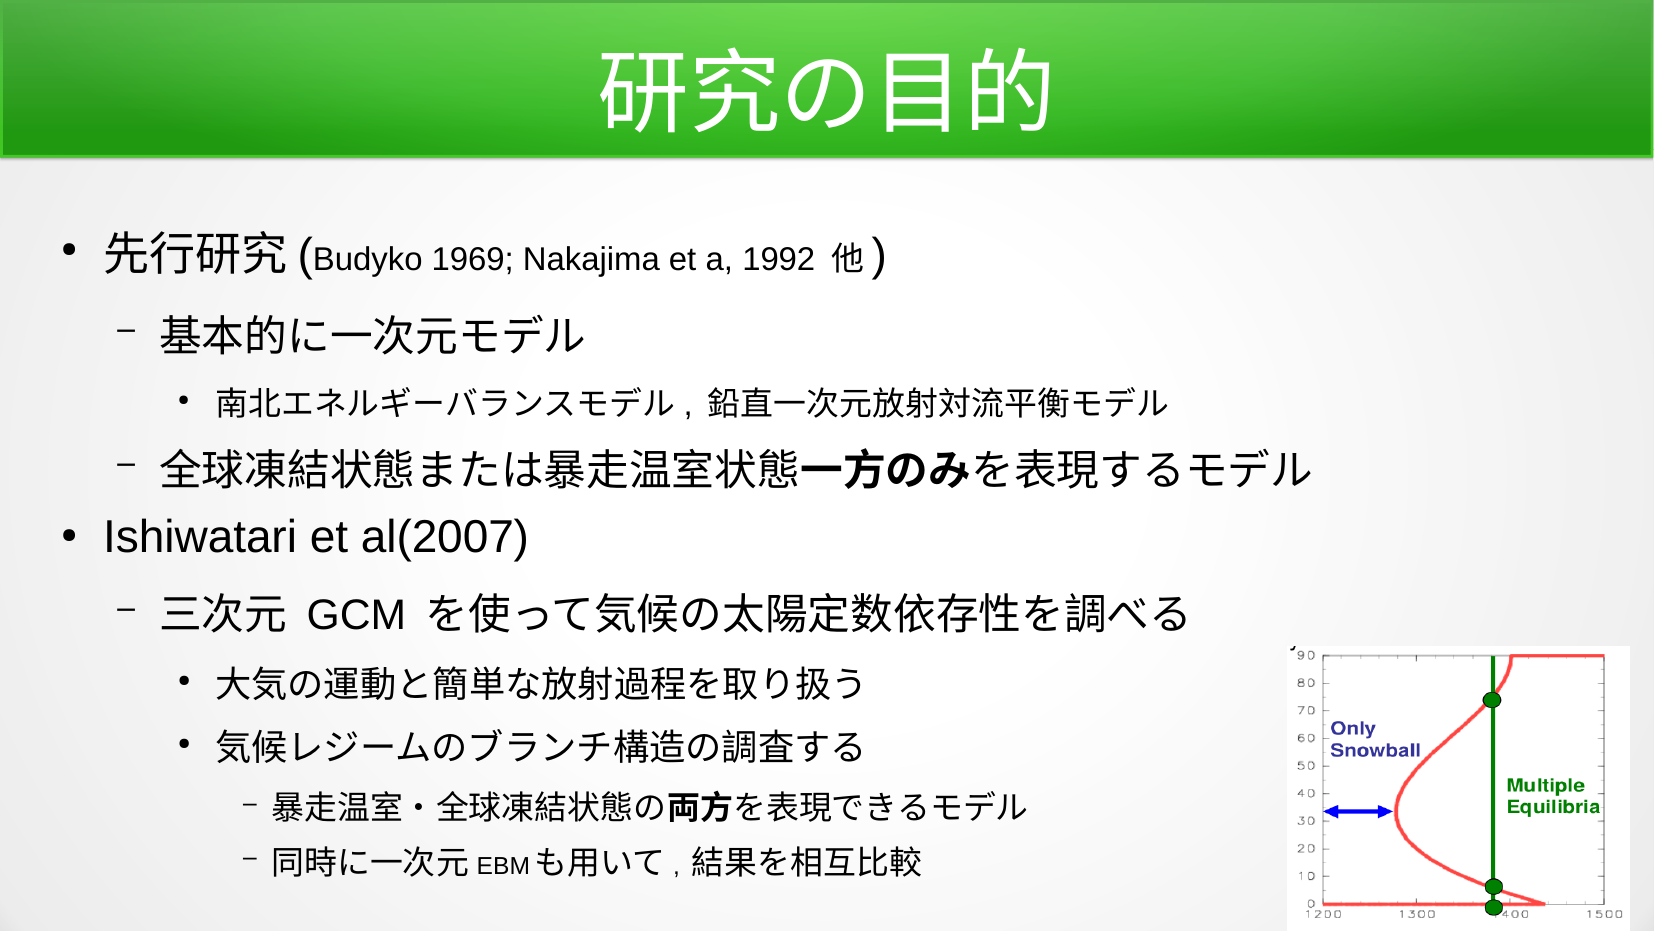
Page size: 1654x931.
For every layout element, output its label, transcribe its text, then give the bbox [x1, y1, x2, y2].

picture [1287, 646, 1630, 931]
title 研究の目的 [82, 32, 1571, 140]
list 先行研究(Budyko 1969; Nakajima et a, 1992 他) 基本的に一次元モデル 南北エネルギーバランスモデル, 鉛直一次元放射対流平衡モデル 全球凍結状態または暴走温室状態一方のみを表現するモデル Ishiwatari et al(2007) 三次元 GCM を使って気候の太陽定数依存性を調べる 大気の運動と簡単な放射過程を取り扱う 気候レジームのブランチ構造の調査する 暴走温室・全球凍結状態の両方を表現できるモデル 同時に一次元EBMも用いて, 結果を相互比較 [47, 217, 1619, 886]
